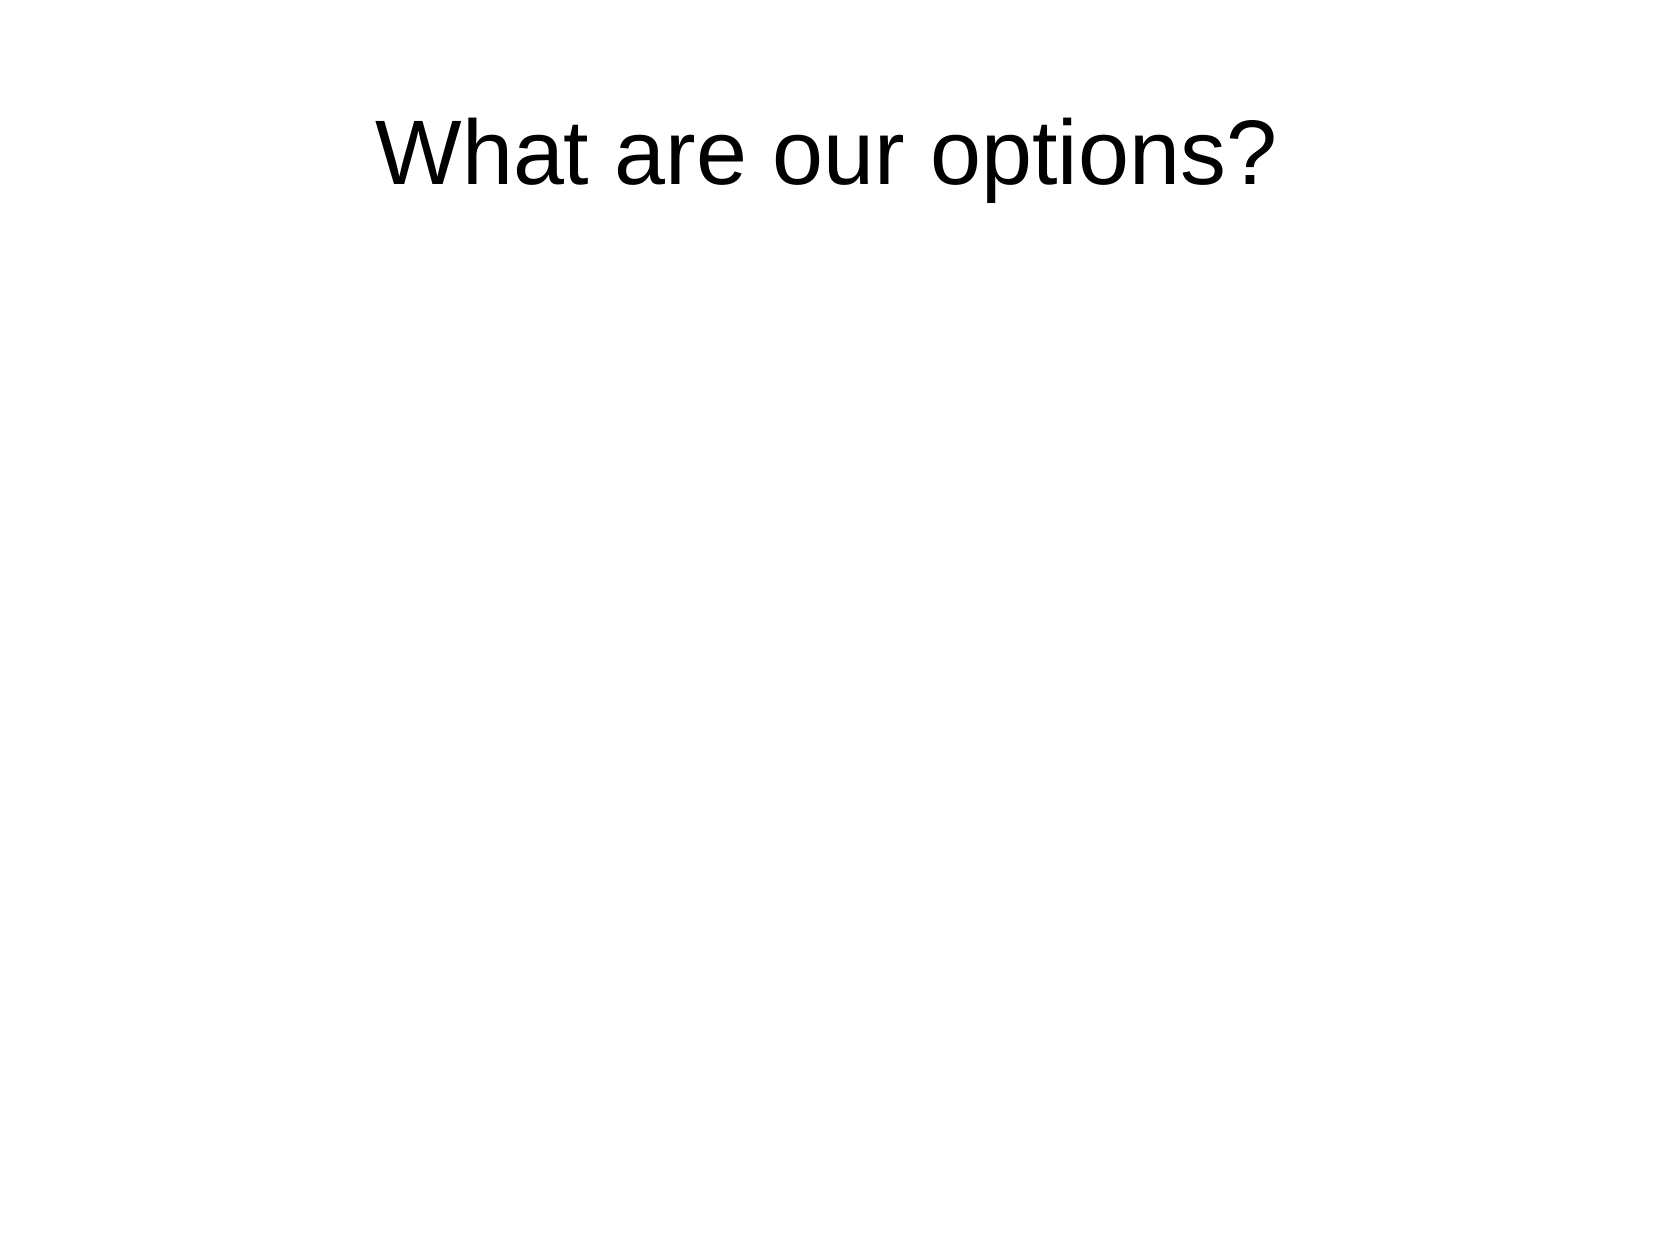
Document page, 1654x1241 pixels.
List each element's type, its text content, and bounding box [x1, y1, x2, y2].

title What are our options? [82, 49, 1571, 257]
